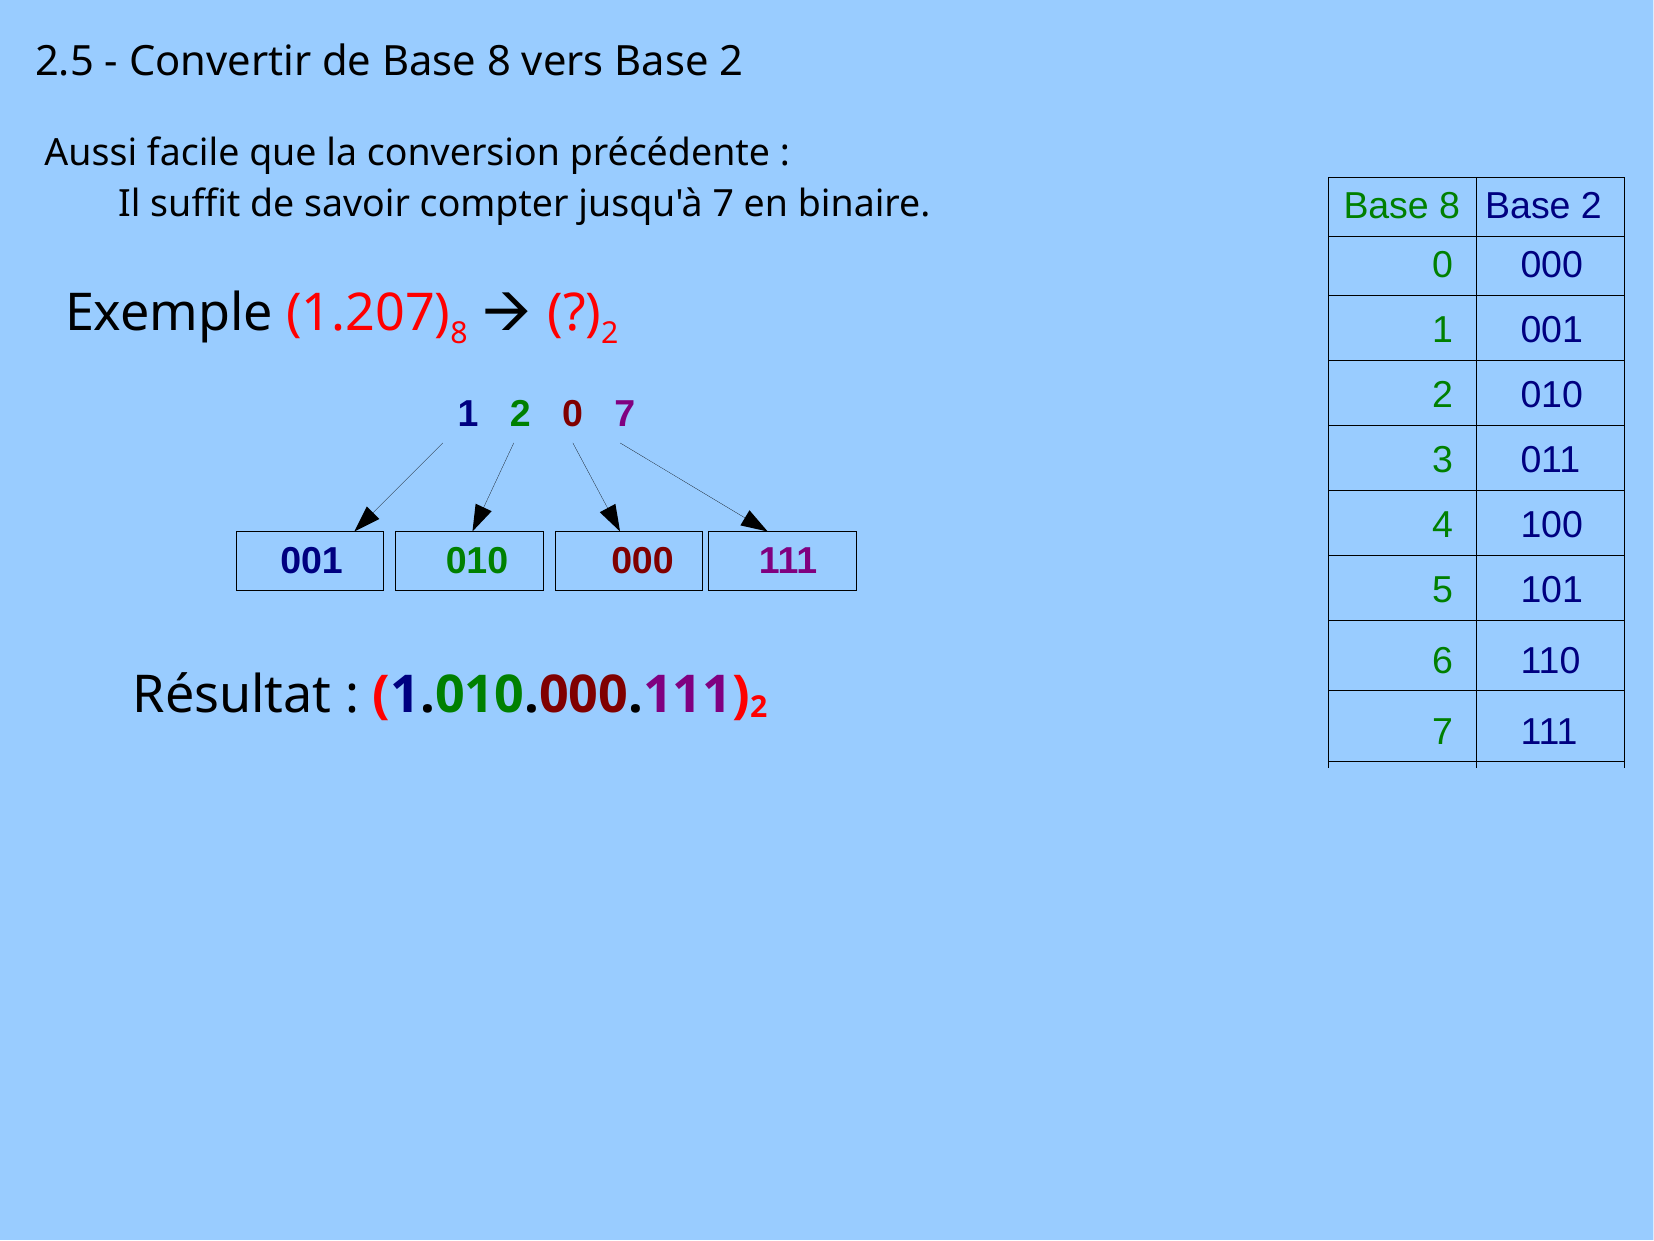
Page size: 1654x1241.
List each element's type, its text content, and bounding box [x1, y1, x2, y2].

text_box 6 [1417, 631, 1477, 689]
text_box 1 [1417, 301, 1477, 359]
text_box 010 [431, 532, 543, 590]
text_box 001 [265, 532, 384, 591]
text_box 4 [1417, 496, 1477, 553]
text_box Résultat : (1.010.000.111)2 [118, 649, 945, 745]
text_box 2 [1417, 366, 1477, 424]
text_box 0 [1417, 236, 1477, 294]
text_box 111 [744, 532, 863, 591]
text_box 100 [1505, 496, 1625, 554]
text_box 000 [596, 532, 715, 591]
text_box Base 2 [1477, 178, 1619, 235]
text_box 111 [1505, 702, 1625, 760]
text_box 110 [1505, 632, 1625, 689]
text_box 5 [1417, 561, 1477, 618]
text_box Aussi facile que la conversion précédente : Il suffit de savoir compter jusqu'à 7 en binaire. [29, 118, 1123, 224]
text_box 000 [1505, 236, 1625, 294]
text_box Exemple (1.207)8  (?)2 [64, 274, 806, 347]
text_box 1 2 0 7 [442, 384, 768, 443]
text_box Base 8 [1328, 178, 1477, 235]
text_box 101 [1505, 561, 1625, 619]
text_box 7 [1417, 702, 1477, 760]
text_box 011 [1505, 431, 1625, 489]
text_box 001 [1505, 301, 1625, 359]
text_box 010 [544, 532, 550, 591]
text_box 2.5 - Convertir de Base 8 vers Base 2 [20, 23, 857, 89]
text_box 010 [1505, 366, 1625, 424]
text_box 3 [1417, 431, 1477, 489]
